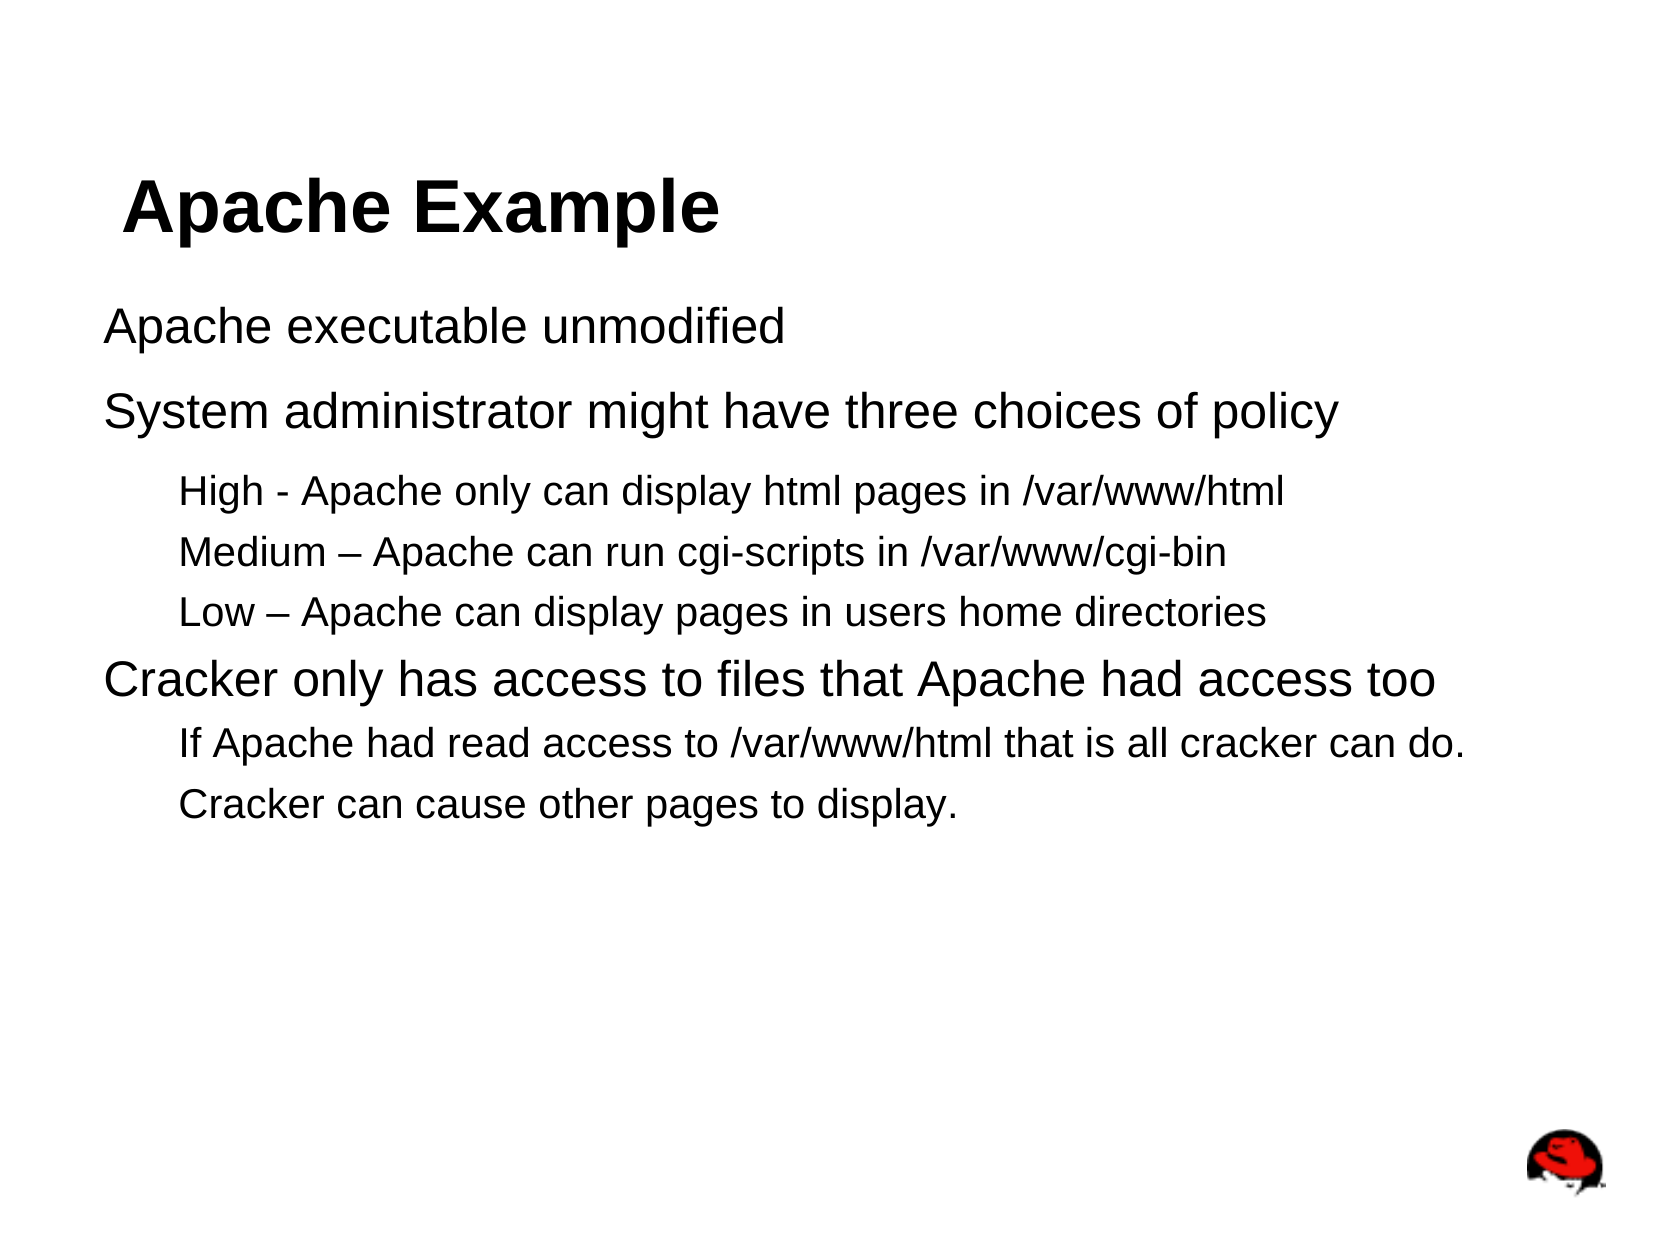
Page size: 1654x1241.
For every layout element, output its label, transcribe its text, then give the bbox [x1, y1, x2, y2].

picture [1527, 1129, 1606, 1207]
title Apache Example [121, 102, 1534, 223]
list Apache executable unmodified System administrator might have three choices of policy High - Apache only can display html pages in /var/www/html Medium – Apache can run cgi-scripts in /var/www/cgi-bin Low – Apache can display pages in users home directories Cracker only has access to files that Apache had access too If Apache had read access to /var/www/html that is all cracker can do. Cracker can cause other pages to display. [103, 223, 1595, 1065]
